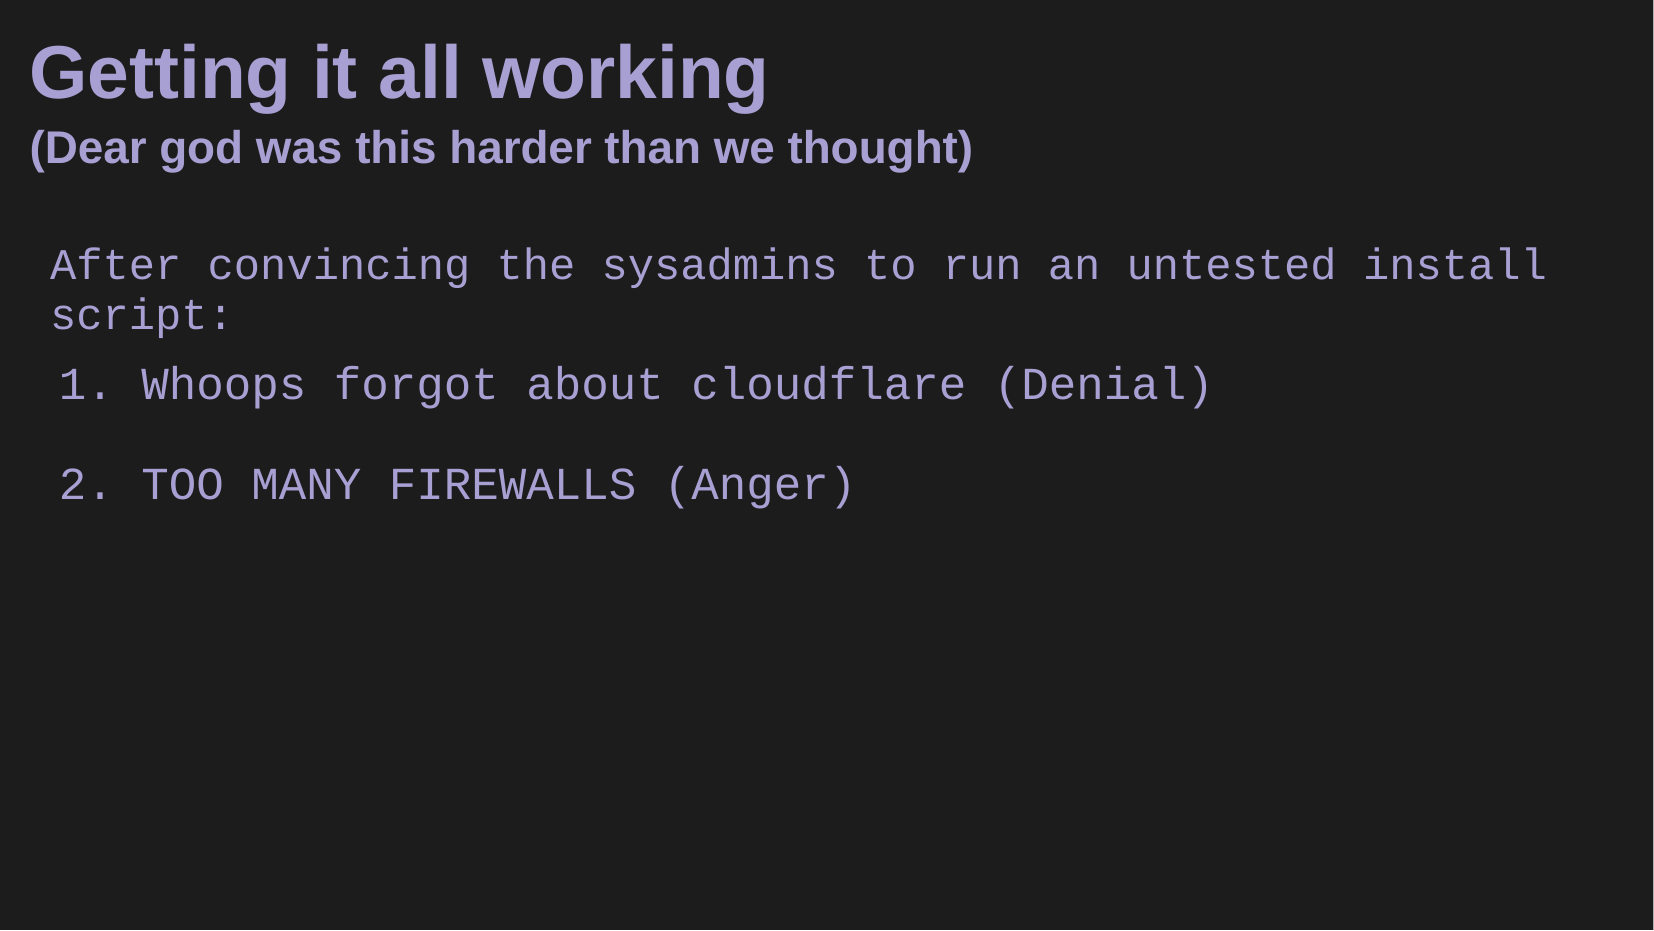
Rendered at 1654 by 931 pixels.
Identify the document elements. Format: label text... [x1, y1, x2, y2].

text_box 1. Whoops forgot about cloudflare (Denial) 2. TOO MANY FIREWALLS (Anger) [0, 354, 1536, 857]
title (Dear god was this harder than we thought) [29, 88, 1536, 207]
title Getting it all working [29, 11, 1536, 88]
text_box After convincing the sysadmins to run an untested install script: [0, 236, 1565, 355]
